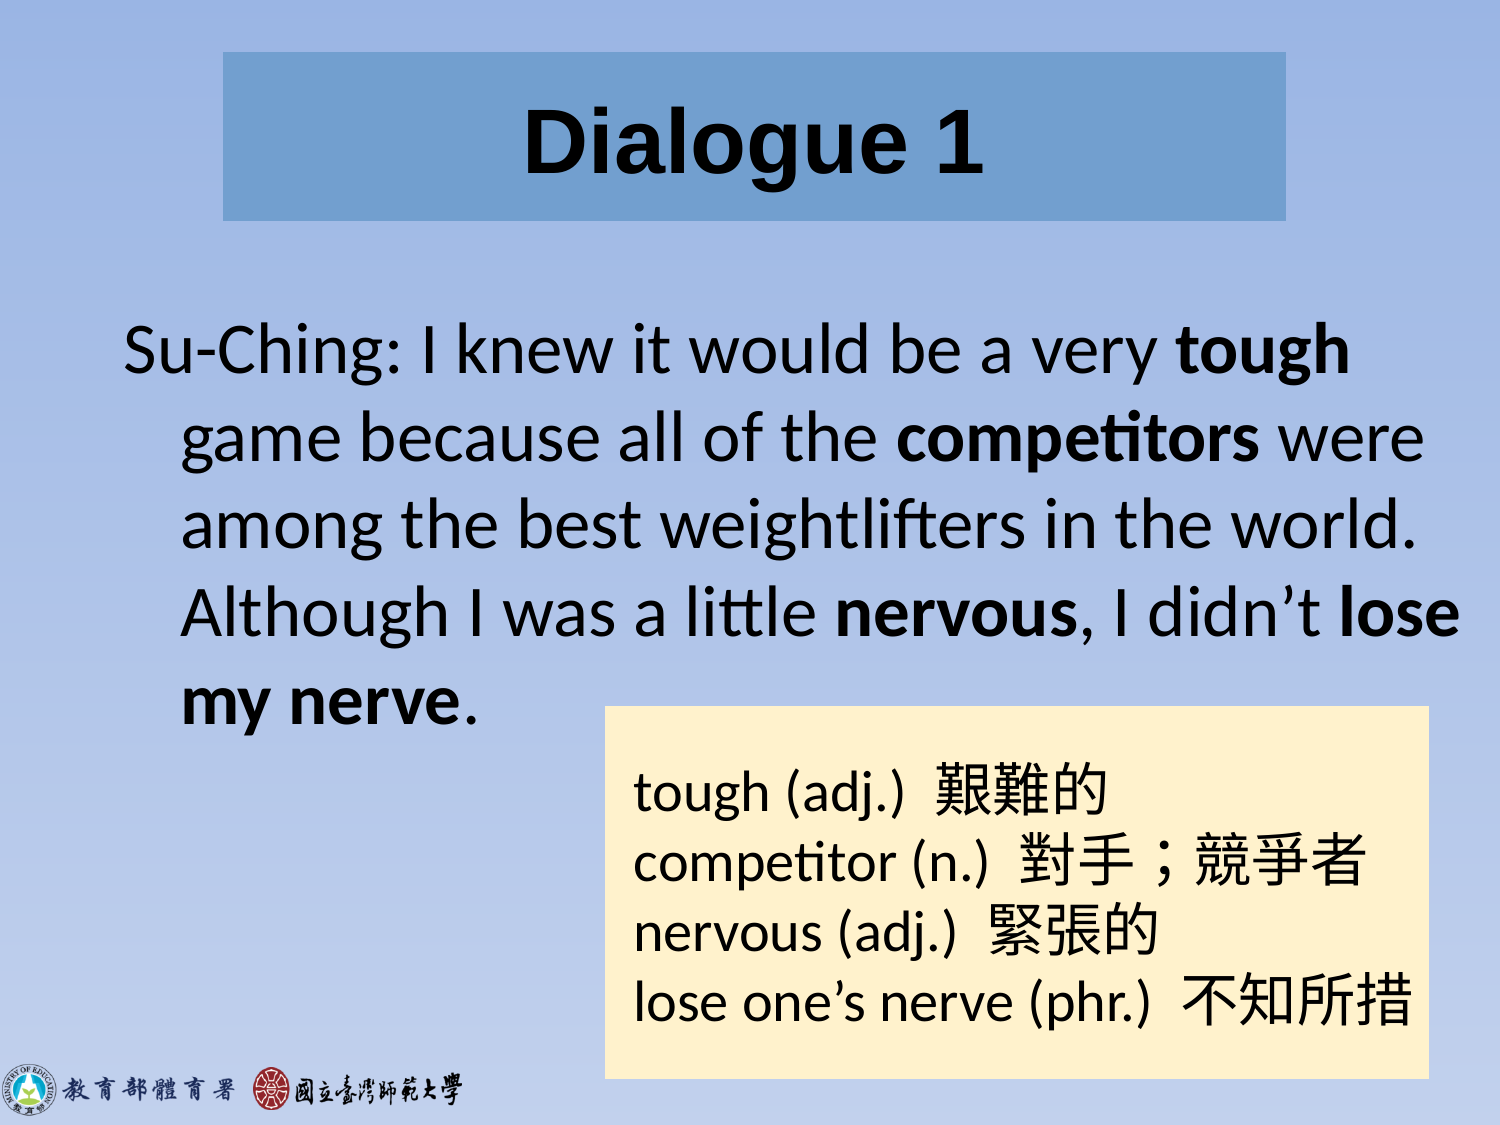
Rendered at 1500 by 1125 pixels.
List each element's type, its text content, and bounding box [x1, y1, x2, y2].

title Dialogue 1 [79, 42, 1430, 231]
list Su-Ching: I knew it would be a very tough game because all of the competitors were among the best weightlifters in the world. Although I was a little nervous, I didn’t lose my nerve. [52, 293, 1480, 1050]
text_box tough (adj.) 艱難的 competitor (n.) 對手；競爭者 nervous (adj.) 緊張的 lose one’s nerve (phr.) 不知所措 [605, 706, 1429, 1079]
